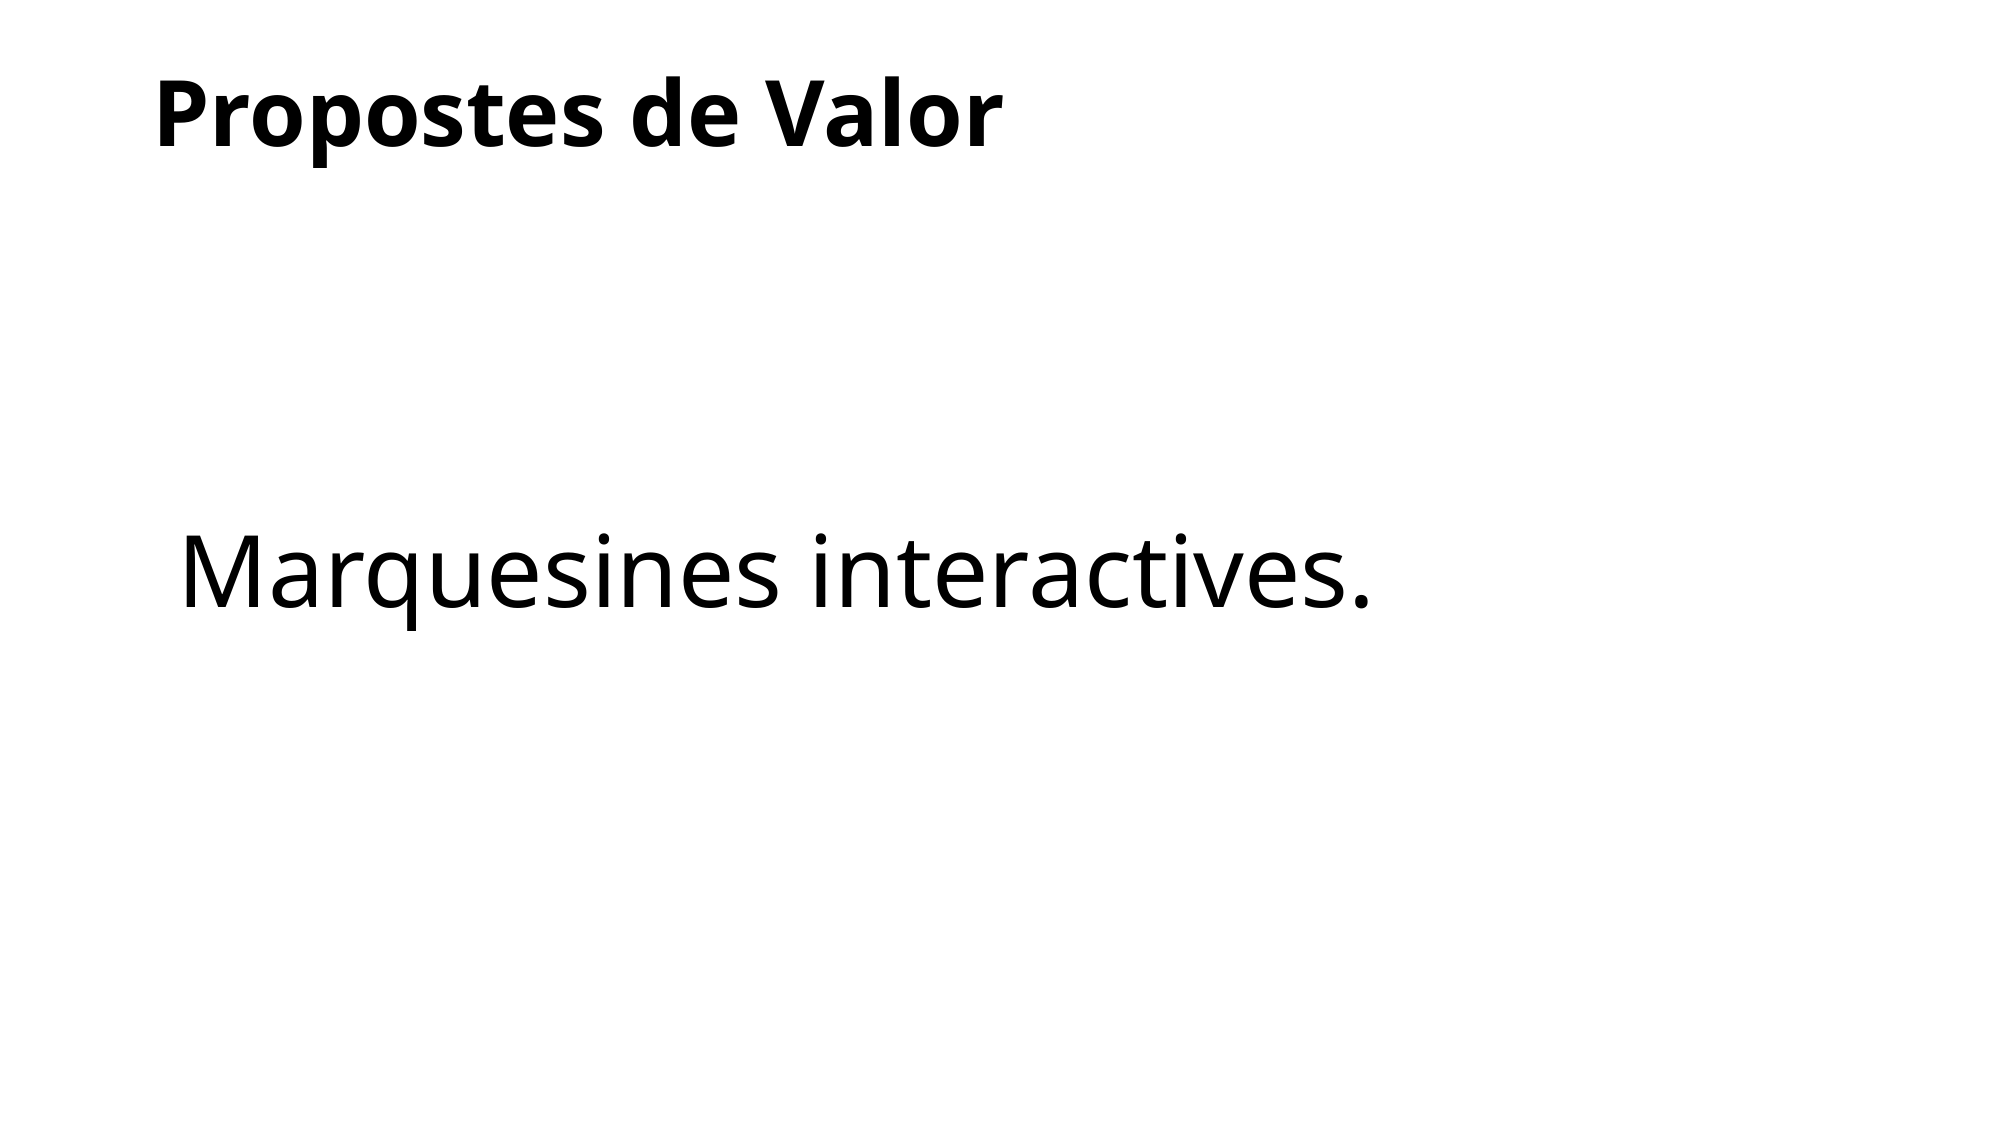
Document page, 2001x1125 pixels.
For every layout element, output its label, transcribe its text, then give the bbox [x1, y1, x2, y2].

title Propostes de Valor [137, 59, 1863, 278]
text_box Marquesines interactives. [162, 419, 1832, 732]
